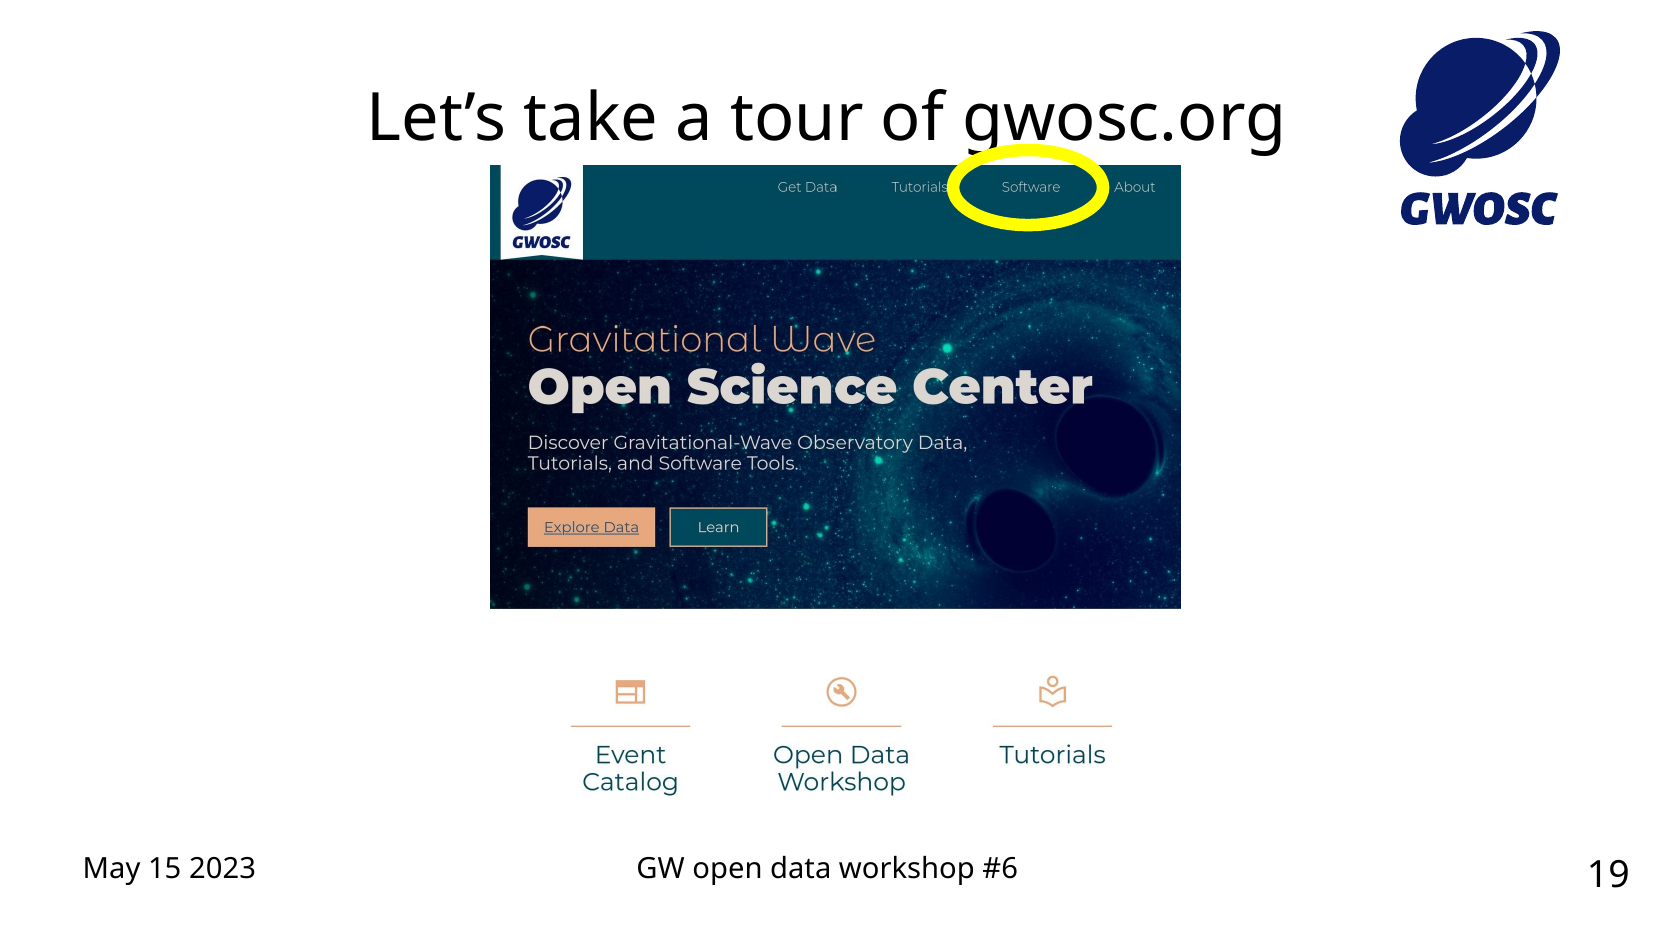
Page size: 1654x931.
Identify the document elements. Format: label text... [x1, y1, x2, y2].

picture [906, 183, 925, 192]
picture [779, 183, 800, 191]
picture [1030, 184, 1050, 191]
title Let’s take a tour of gwosc.org [984, 157, 1072, 165]
title Let’s take a tour of gwosc.org [82, 37, 1399, 193]
title Let’s take a tour of gwosc.org [1561, 37, 1571, 193]
picture [928, 183, 947, 192]
picture [490, 165, 1181, 812]
picture [1399, 31, 1561, 226]
picture [1003, 182, 1025, 192]
picture [806, 182, 828, 192]
picture [1116, 183, 1143, 192]
